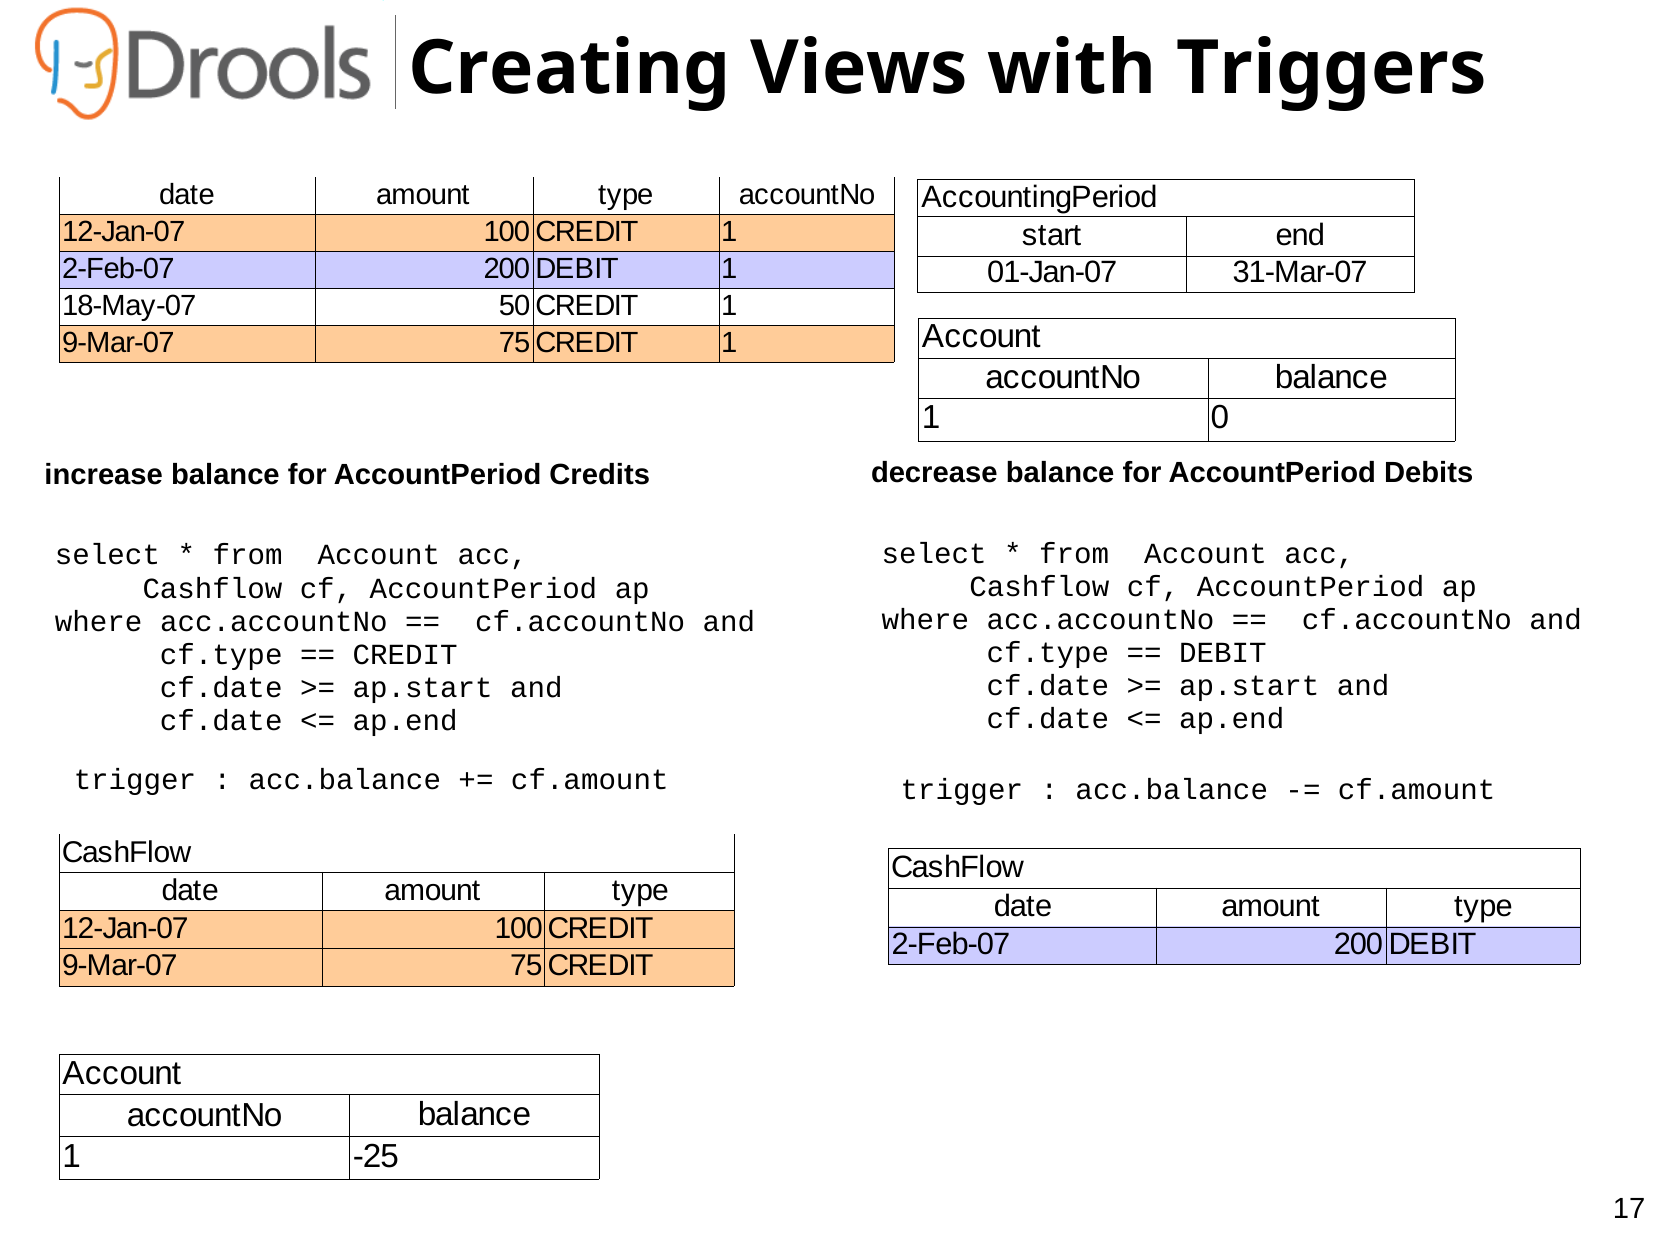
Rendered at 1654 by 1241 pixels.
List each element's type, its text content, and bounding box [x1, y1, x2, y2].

chart [915, 314, 1459, 443]
text_box select * from Account acc, Cashflow cf, AccountPeriod ap where acc.accountNo == cf.accountNo and cf.type == CREDIT cf.date >= ap.start and cf.date <= ap.end [40, 533, 827, 736]
text_box decrease balance for AccountPeriod Debits [856, 448, 1565, 502]
text_box increase balance for AccountPeriod Credits [29, 450, 768, 504]
chart [885, 846, 1584, 1083]
text_box select * from Account acc, Cashflow cf, AccountPeriod ap where acc.accountNo == cf.accountNo and cf.type == DEBIT cf.date >= ap.start and cf.date <= ap.end [866, 531, 1654, 734]
picture [29, 0, 384, 126]
chart [59, 834, 739, 1182]
title Creating Views with Triggers [408, 10, 1625, 119]
chart [59, 177, 897, 402]
chart [915, 177, 1418, 296]
text_box trigger : acc.balance -= cf.amount [885, 767, 1565, 827]
text_box trigger : acc.balance += cf.amount [59, 757, 709, 817]
